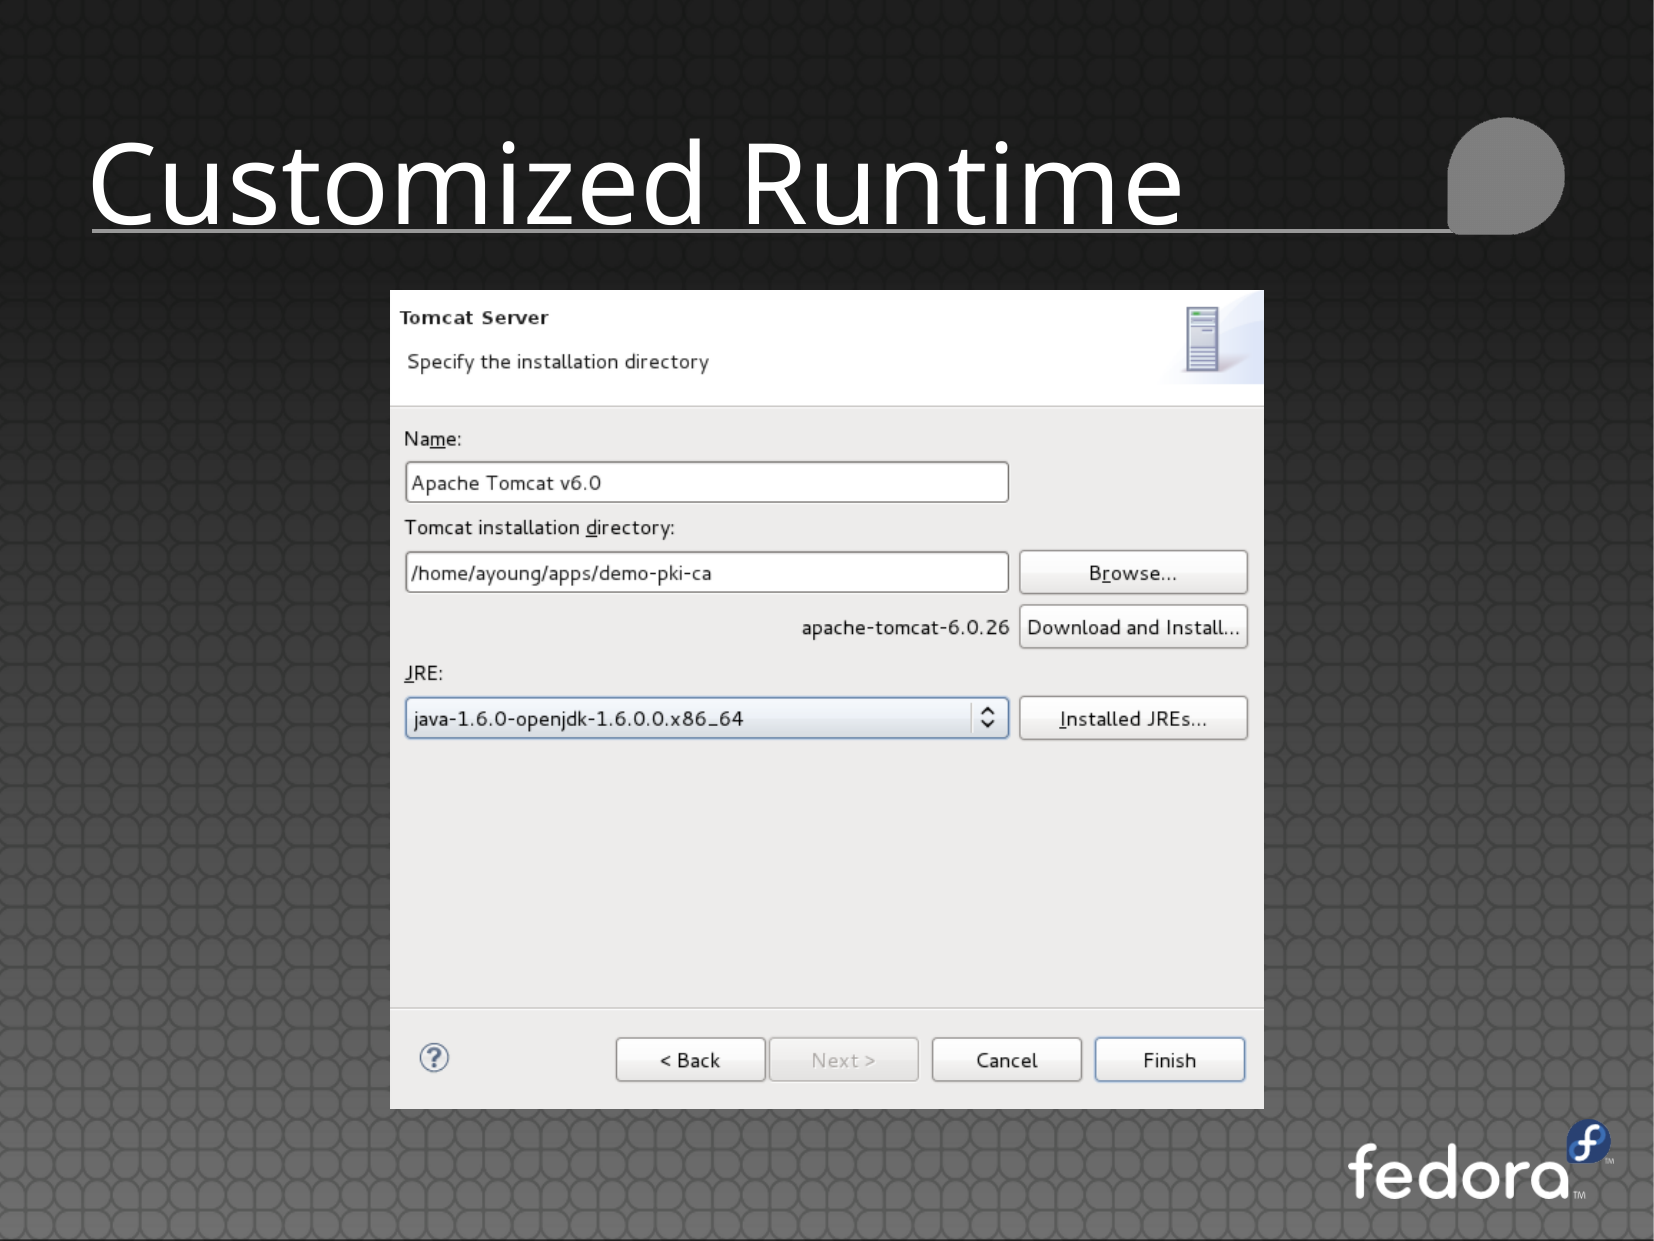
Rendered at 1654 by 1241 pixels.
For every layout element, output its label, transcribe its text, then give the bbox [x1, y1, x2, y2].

picture [0, 0, 1654, 1241]
title Customized Runtime [86, 112, 1576, 249]
